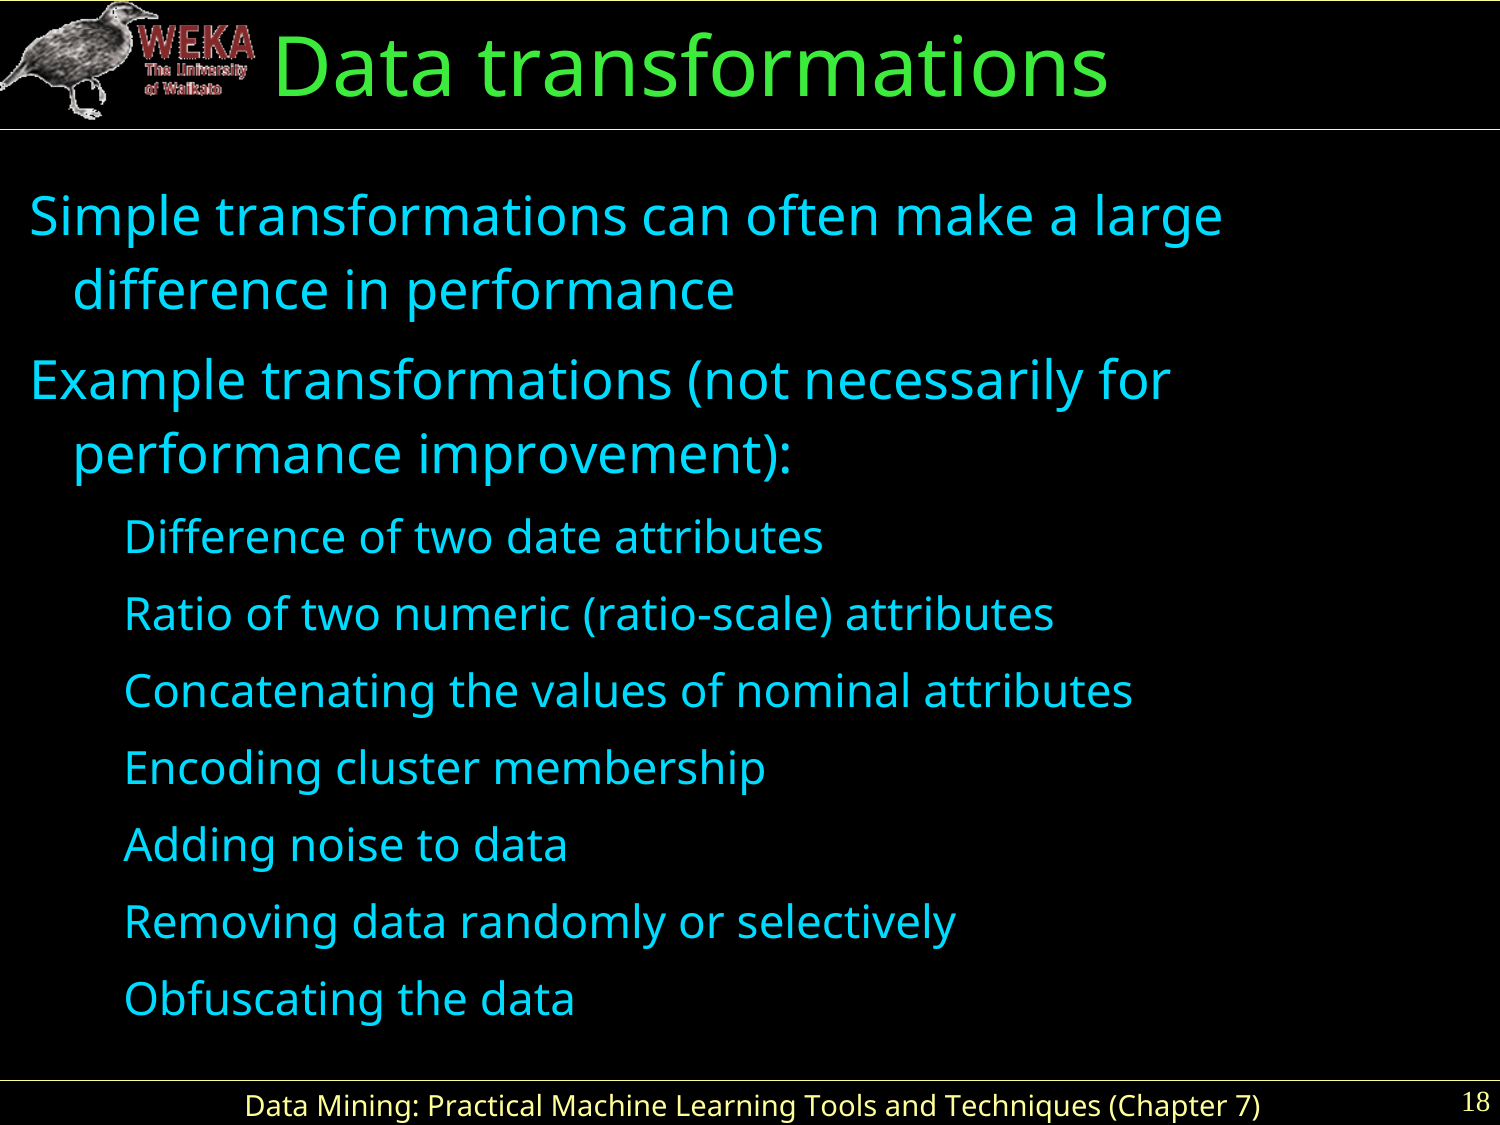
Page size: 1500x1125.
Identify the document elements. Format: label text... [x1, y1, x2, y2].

picture [0, 1, 266, 129]
list Simple transformations can often make a large difference in performance Example transformations (not necessarily for performance improvement): Difference of two date attributes Ratio of two numeric (ratio-scale) attributes Concatenating the values of nominal attributes Encoding cluster membership Adding noise to data Removing data randomly or selectively Obfuscating the data [29, 177, 1477, 1093]
title Data transformations [295, 0, 1486, 159]
